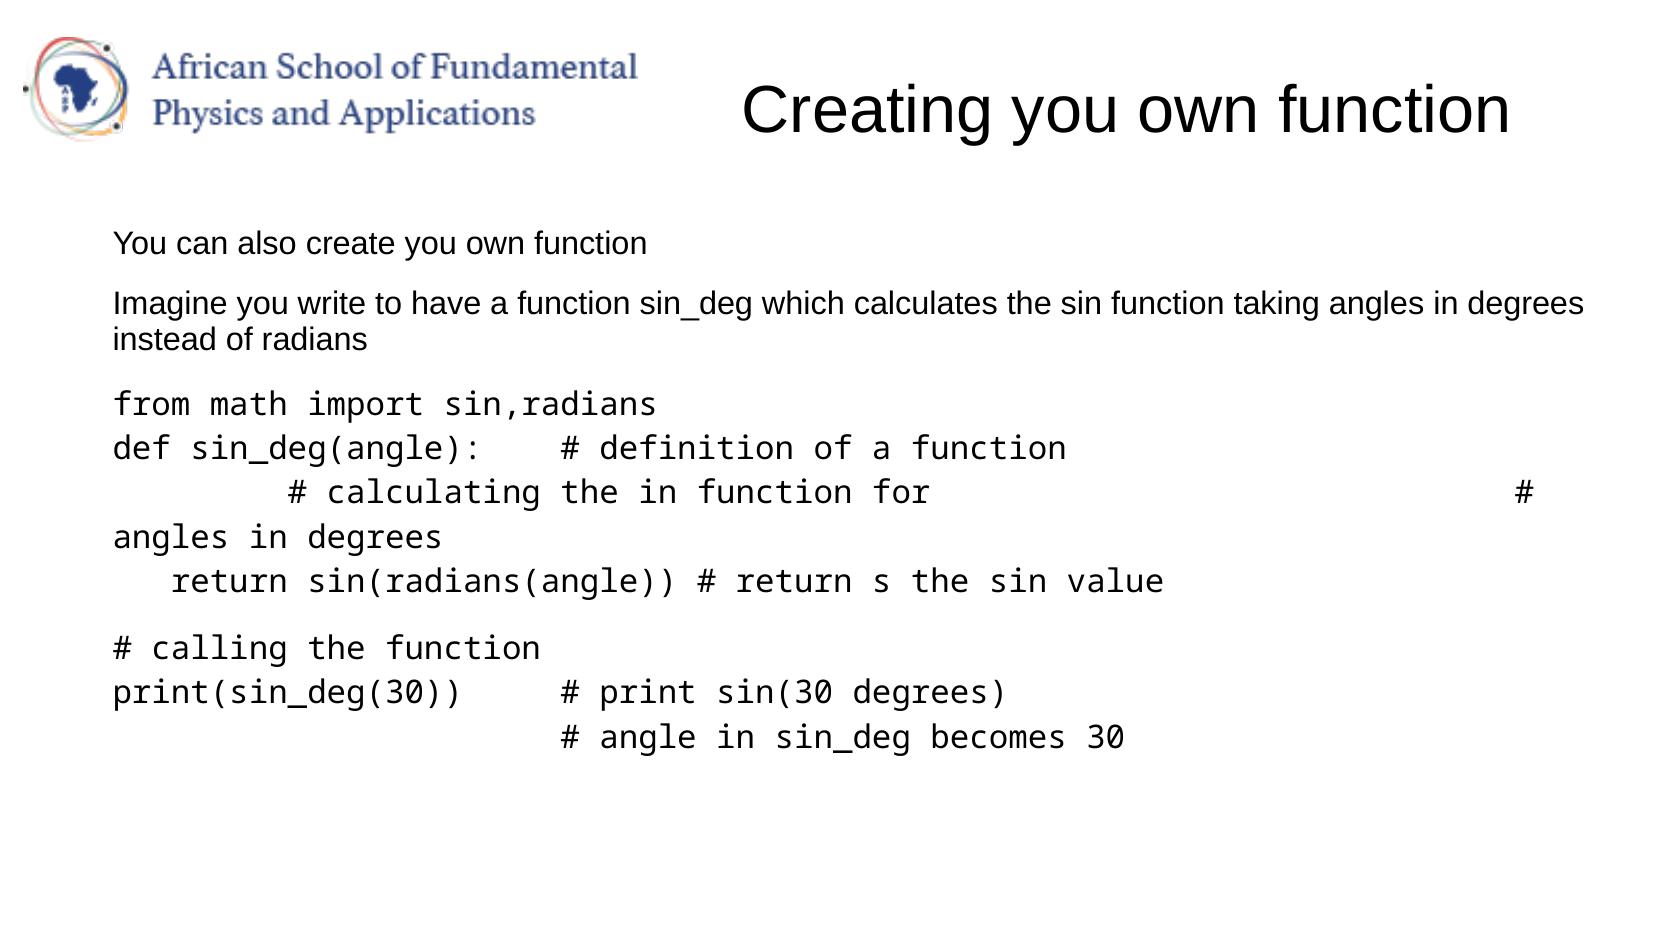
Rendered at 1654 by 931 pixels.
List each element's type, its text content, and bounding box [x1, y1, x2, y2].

picture [23, 37, 638, 142]
title Creating you own function [679, 32, 1576, 188]
list You can also create you own function Imagine you write to have a function sin_deg which calculates the sin function taking angles in degrees instead of radians from math import sin,radians def sin_deg(angle): # definition of a function # calculating the in function for # angles in degrees return sin(radians(angle)) # return s the sin value # calling the function print(sin_deg(30)) # print sin(30 degrees) # angle in sin_deg becomes 30 [112, 225, 1601, 765]
